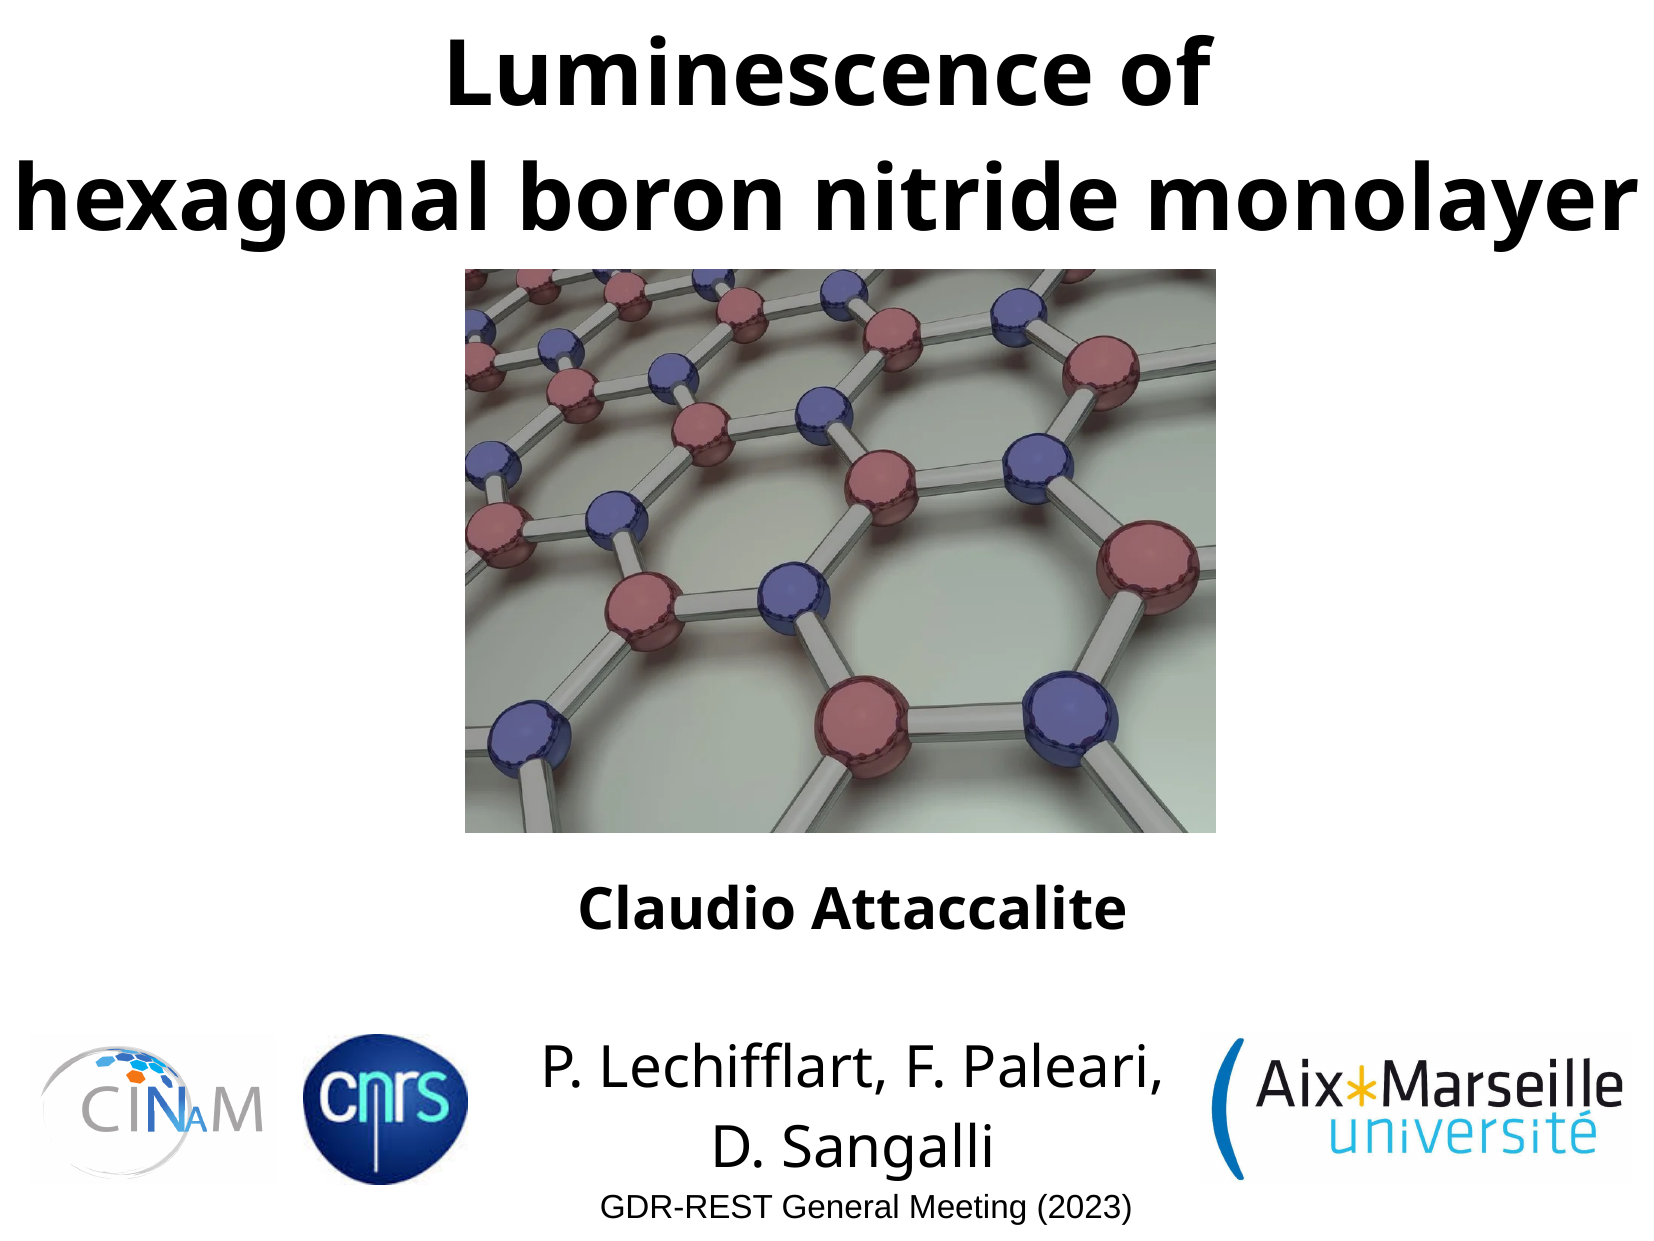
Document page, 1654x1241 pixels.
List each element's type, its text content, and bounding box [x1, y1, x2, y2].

picture [30, 1034, 276, 1184]
text_box GDR-REST General Meeting (2023) [585, 1180, 1171, 1233]
title Claudio Attaccalite P. Lechifflart, F. Paleari, D. Sangalli [410, 850, 1296, 1201]
picture [1200, 1034, 1634, 1184]
picture [465, 269, 1216, 833]
title Luminescence of hexagonal boron nitride monolayer [0, 40, 1654, 225]
picture [303, 1034, 468, 1186]
